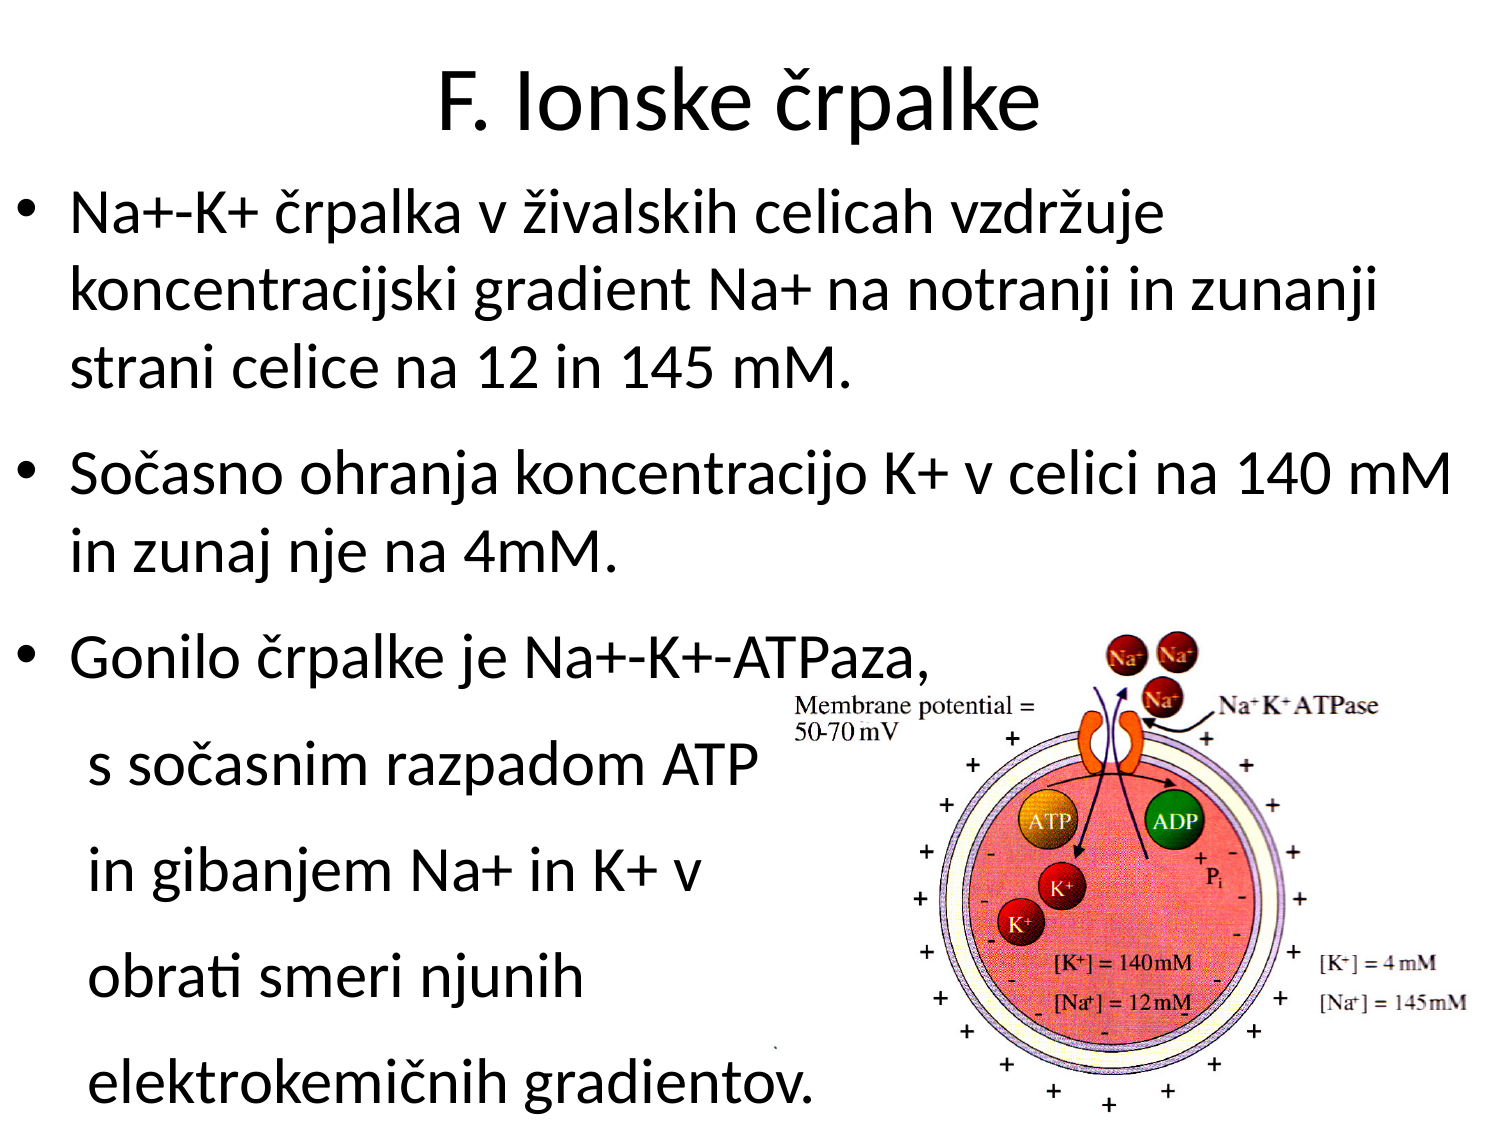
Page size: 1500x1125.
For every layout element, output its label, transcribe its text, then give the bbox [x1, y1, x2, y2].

list Na+-K+ črpalka v živalskih celicah vzdržuje koncentracijski gradient Na+ na notranji in zunanji strani celice na 12 in 145 mM. Sočasno ohranja koncentracijo K+ v celici na 140 mM in zunaj nje na 4mM. Gonilo črpalke je Na+-K+-ATPaza, s sočasnim razpadom ATP in gibanjem Na+ in K+ v obrati smeri njunih elektrokemičnih gradientov. [0, 160, 1500, 1125]
title F. Ionske črpalke [64, 0, 1415, 160]
